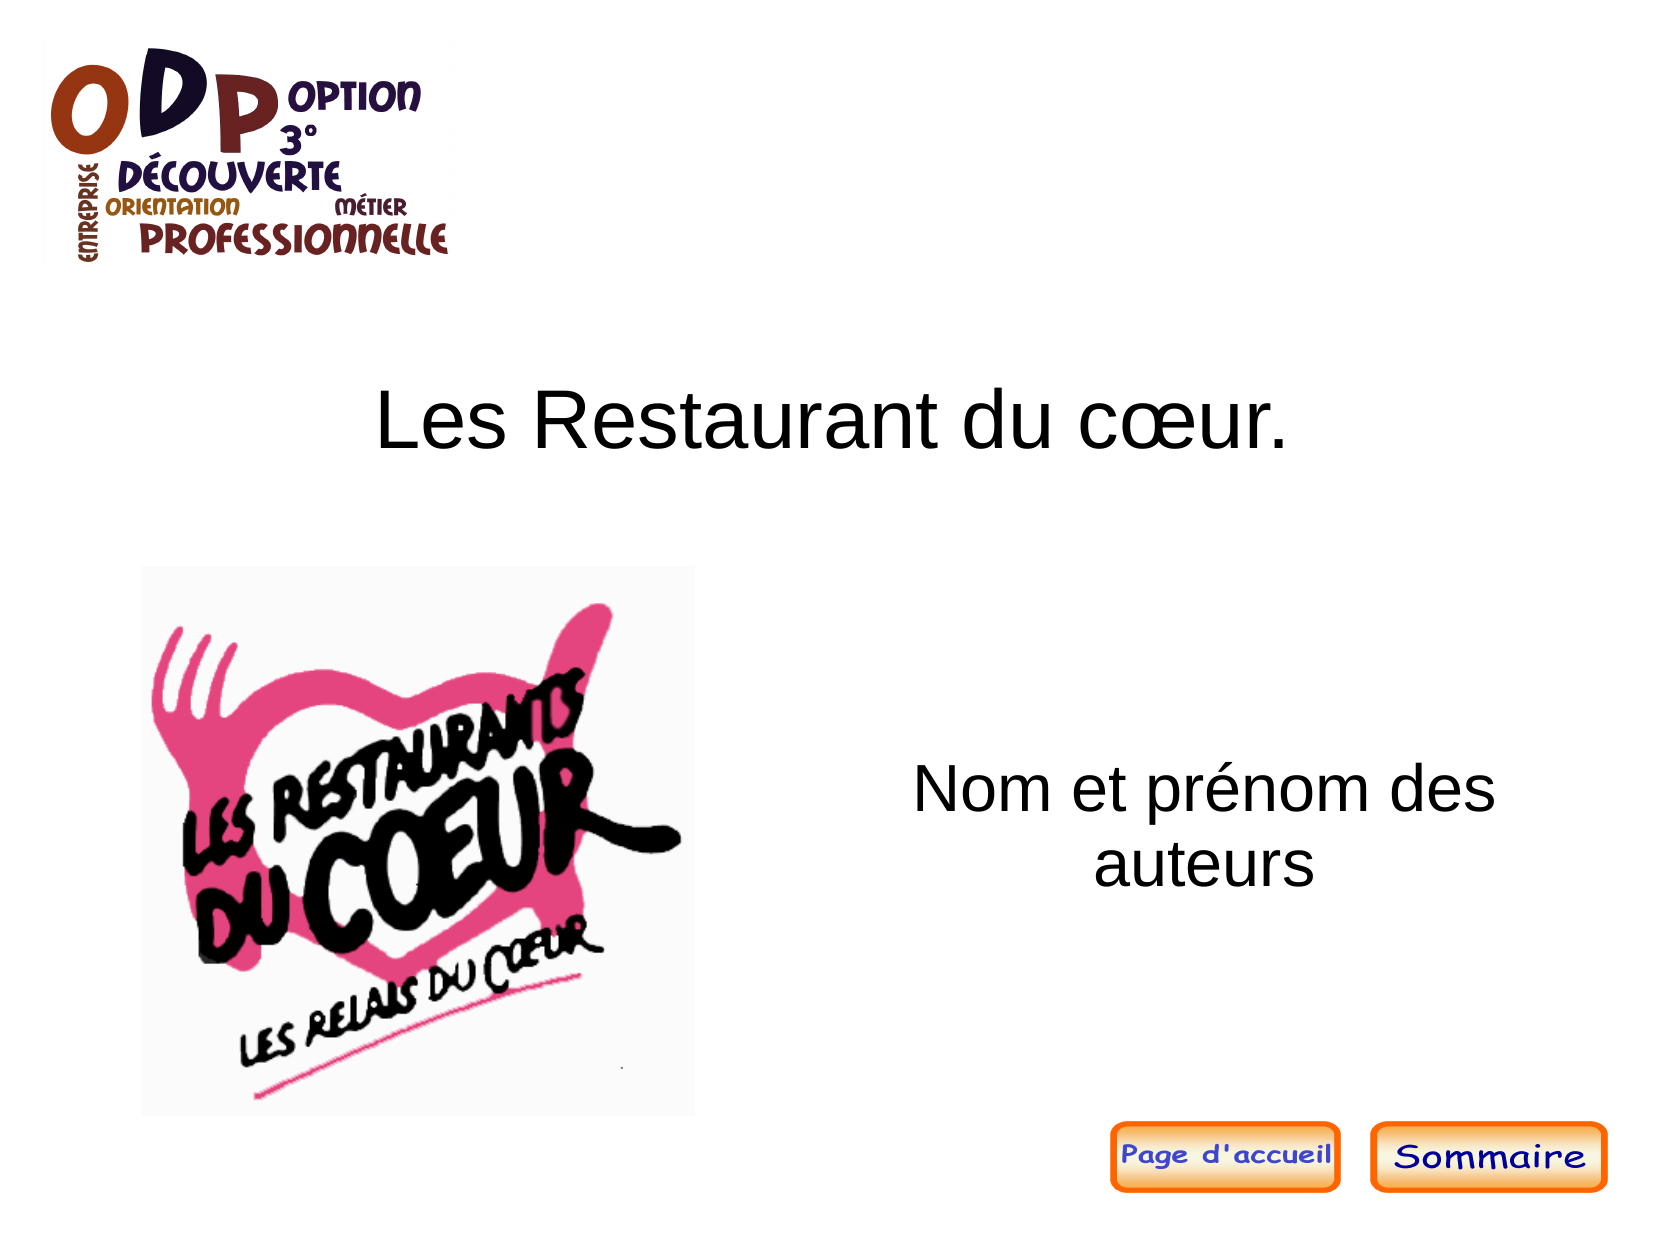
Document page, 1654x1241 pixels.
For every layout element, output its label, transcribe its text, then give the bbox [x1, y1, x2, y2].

picture [1370, 1121, 1608, 1193]
text_box Nom et prénom des auteurs [814, 531, 1595, 1121]
picture [1110, 1121, 1341, 1193]
subtitle Les Restaurant du cœur. [82, 354, 1583, 485]
picture [141, 566, 695, 1116]
picture [43, 41, 455, 266]
